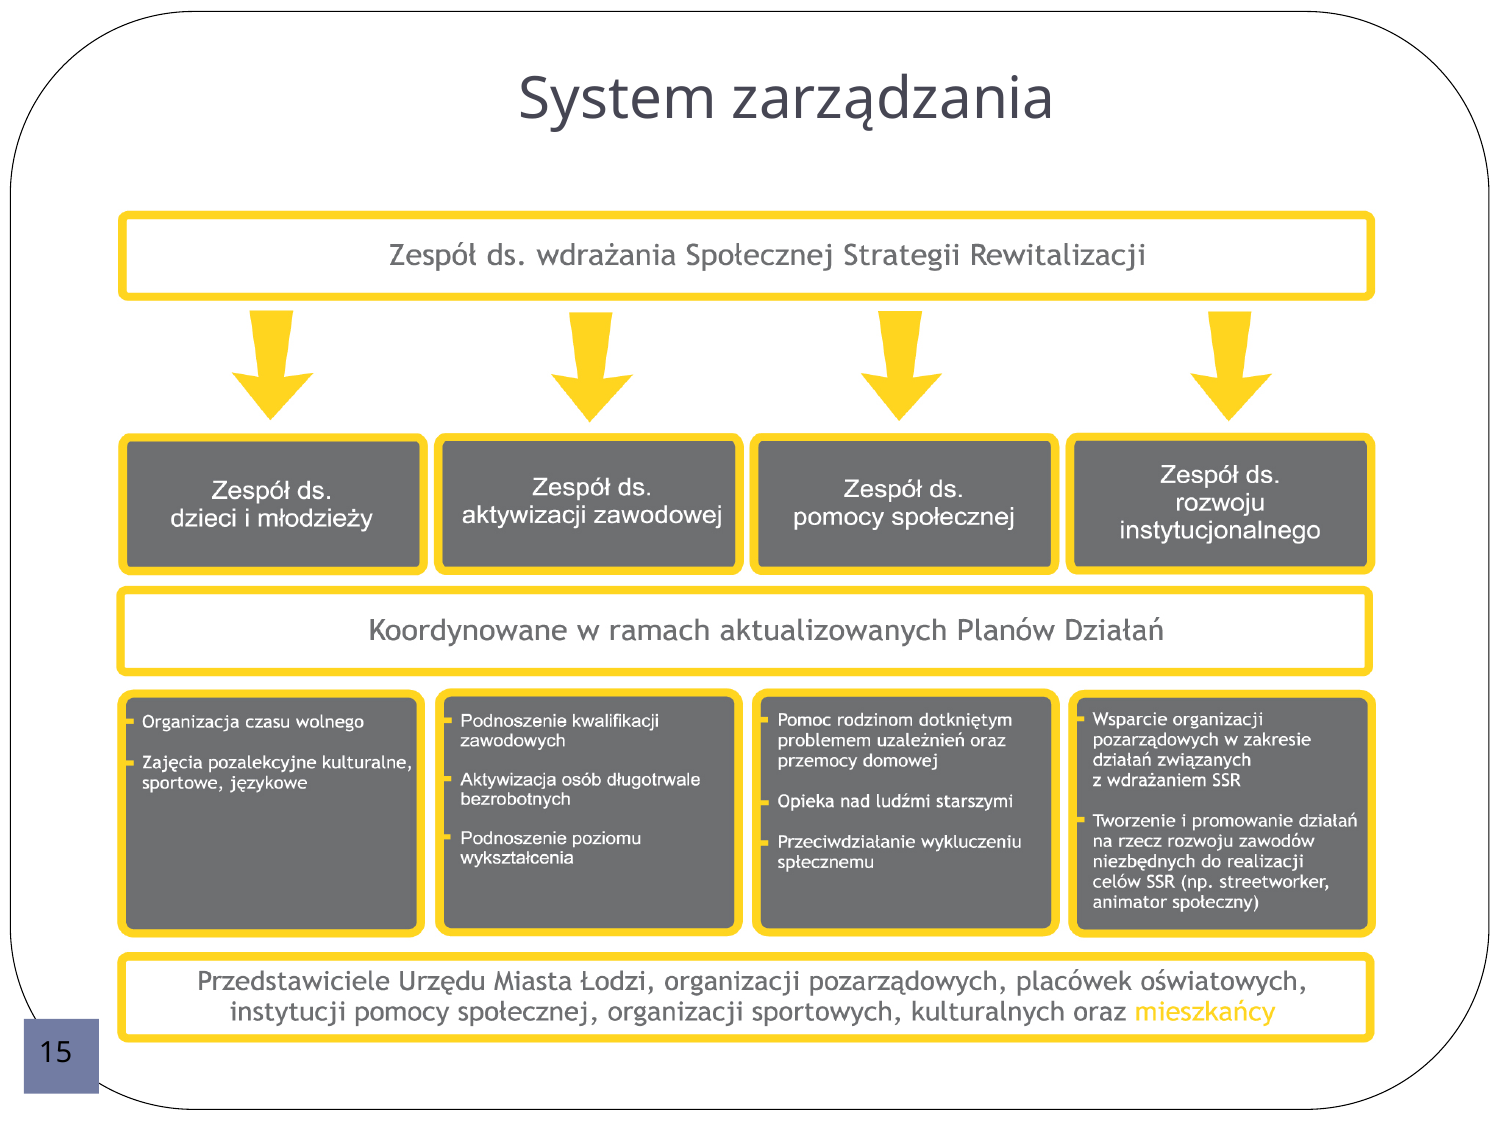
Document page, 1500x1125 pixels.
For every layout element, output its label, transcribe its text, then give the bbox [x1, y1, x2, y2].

picture [105, 175, 1395, 1043]
slide_number <numer> [23, 1018, 99, 1094]
title System zarządzania [150, 45, 1425, 256]
